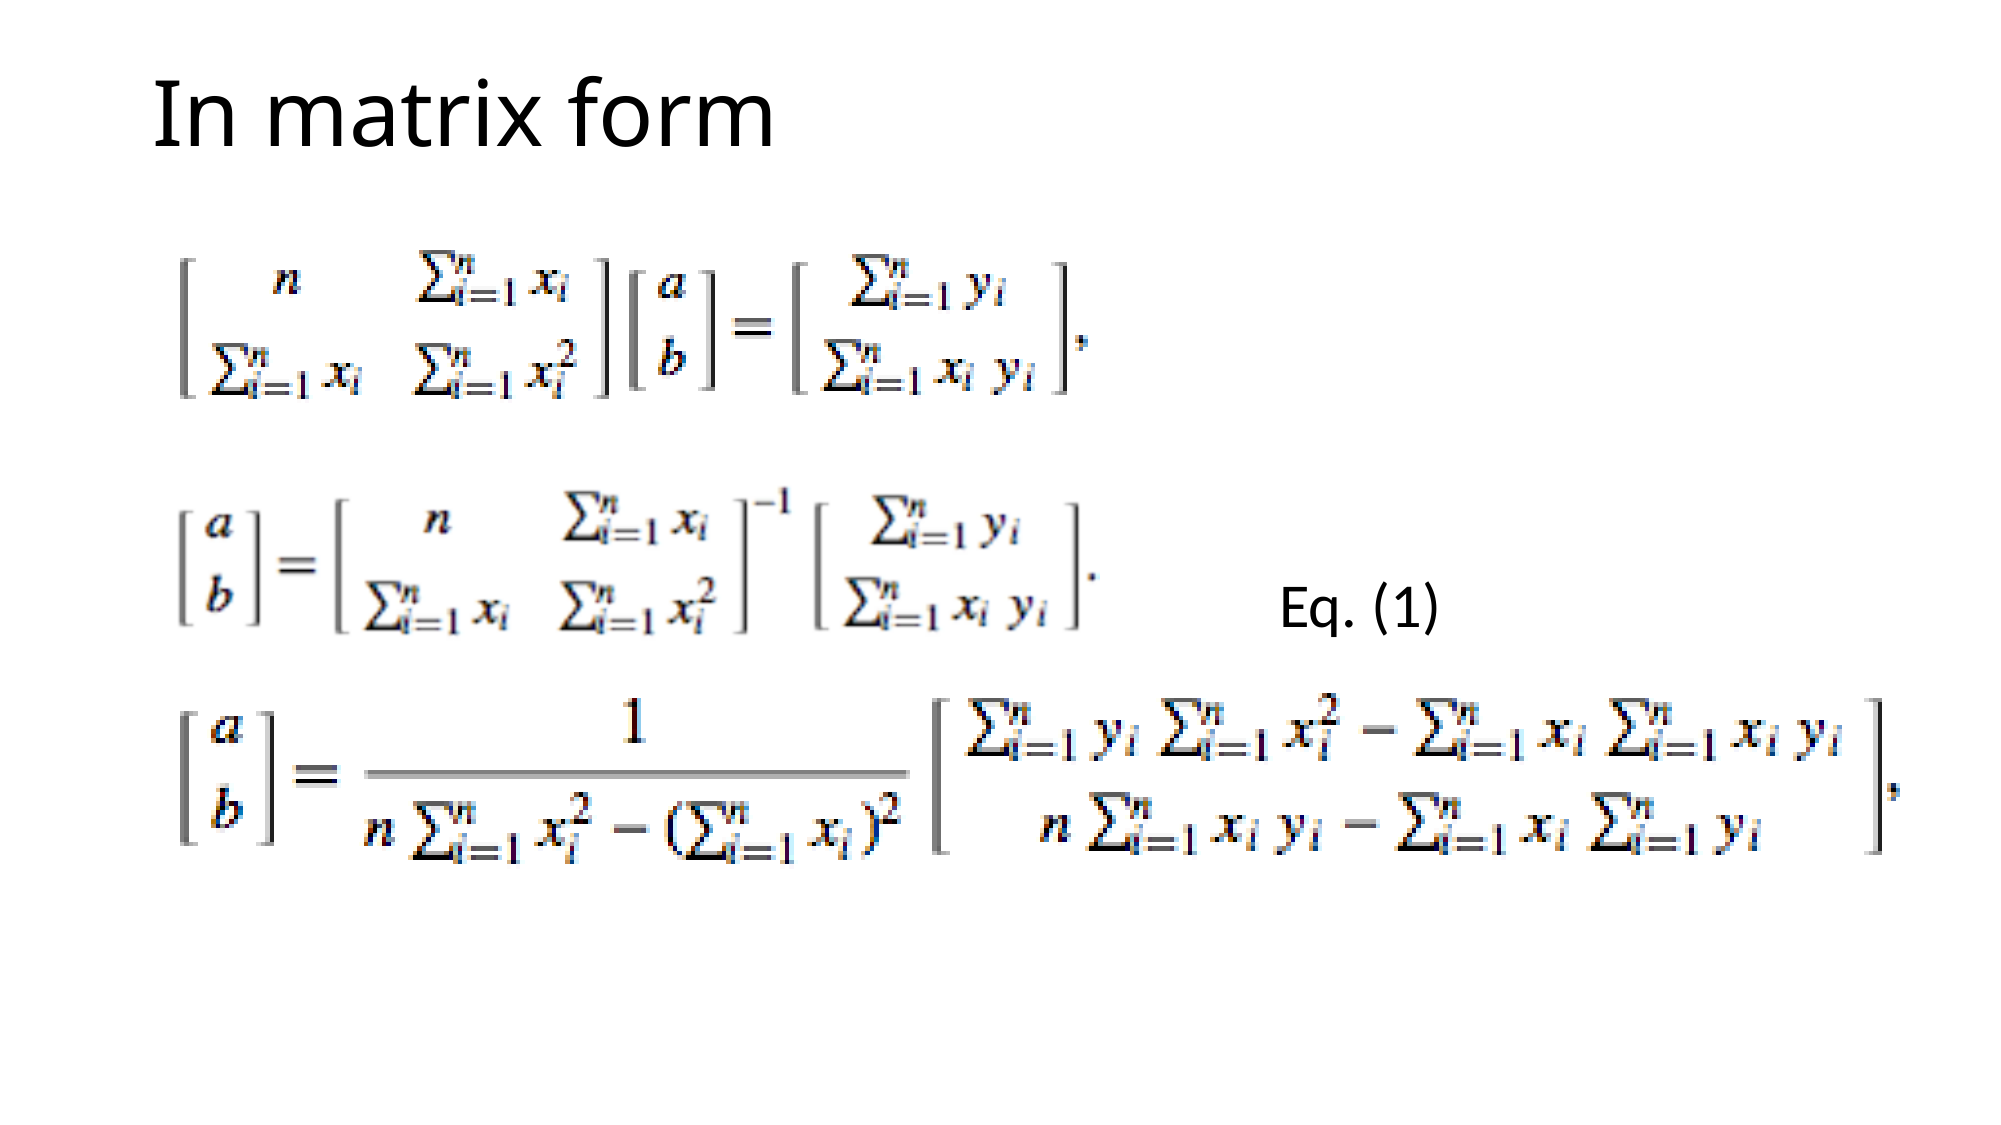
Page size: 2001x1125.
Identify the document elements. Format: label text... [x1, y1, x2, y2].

text_box Eq. (1) [1264, 557, 1905, 647]
picture [176, 685, 1905, 878]
picture [176, 484, 1100, 648]
text_box In matrix form [137, 59, 1862, 277]
picture [176, 246, 1088, 408]
